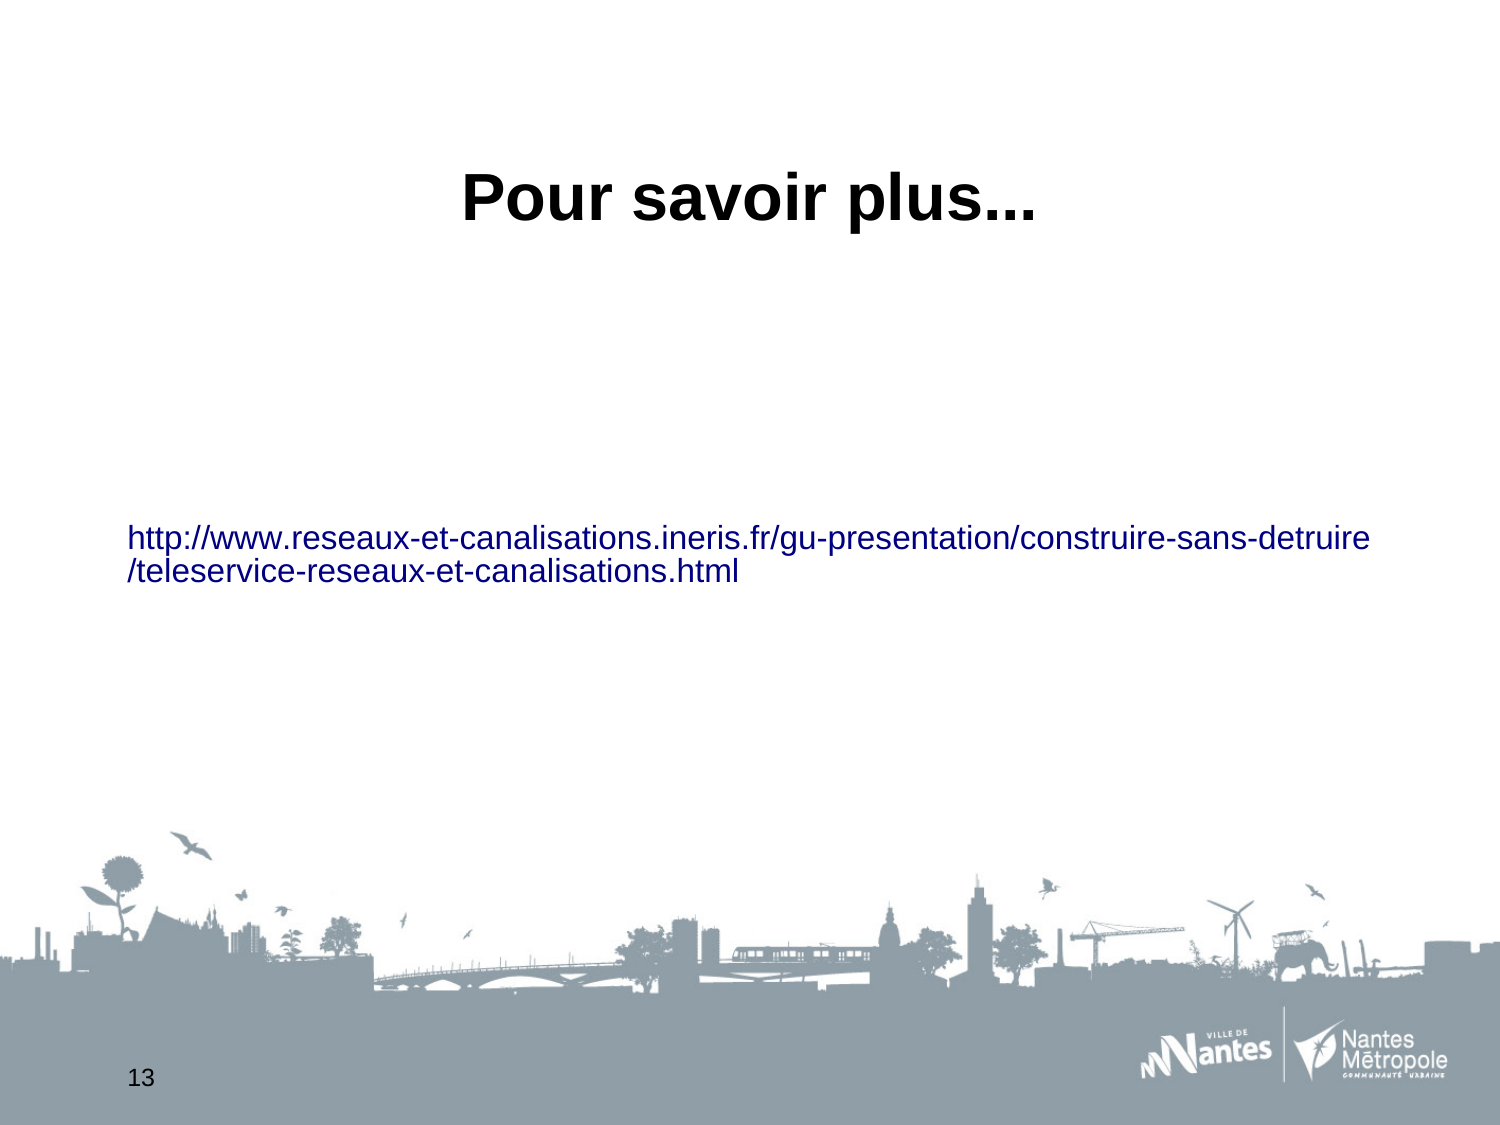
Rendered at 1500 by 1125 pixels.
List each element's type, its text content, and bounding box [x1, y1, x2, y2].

list http://www.reseaux-et-canalisations.ineris.fr/gu-presentation/construire-sans-detruire/teleservice-reseaux-et-canalisations.html [112, 324, 1388, 1000]
picture [0, 0, 1500, 1125]
title Pour savoir plus... [112, 99, 1388, 288]
